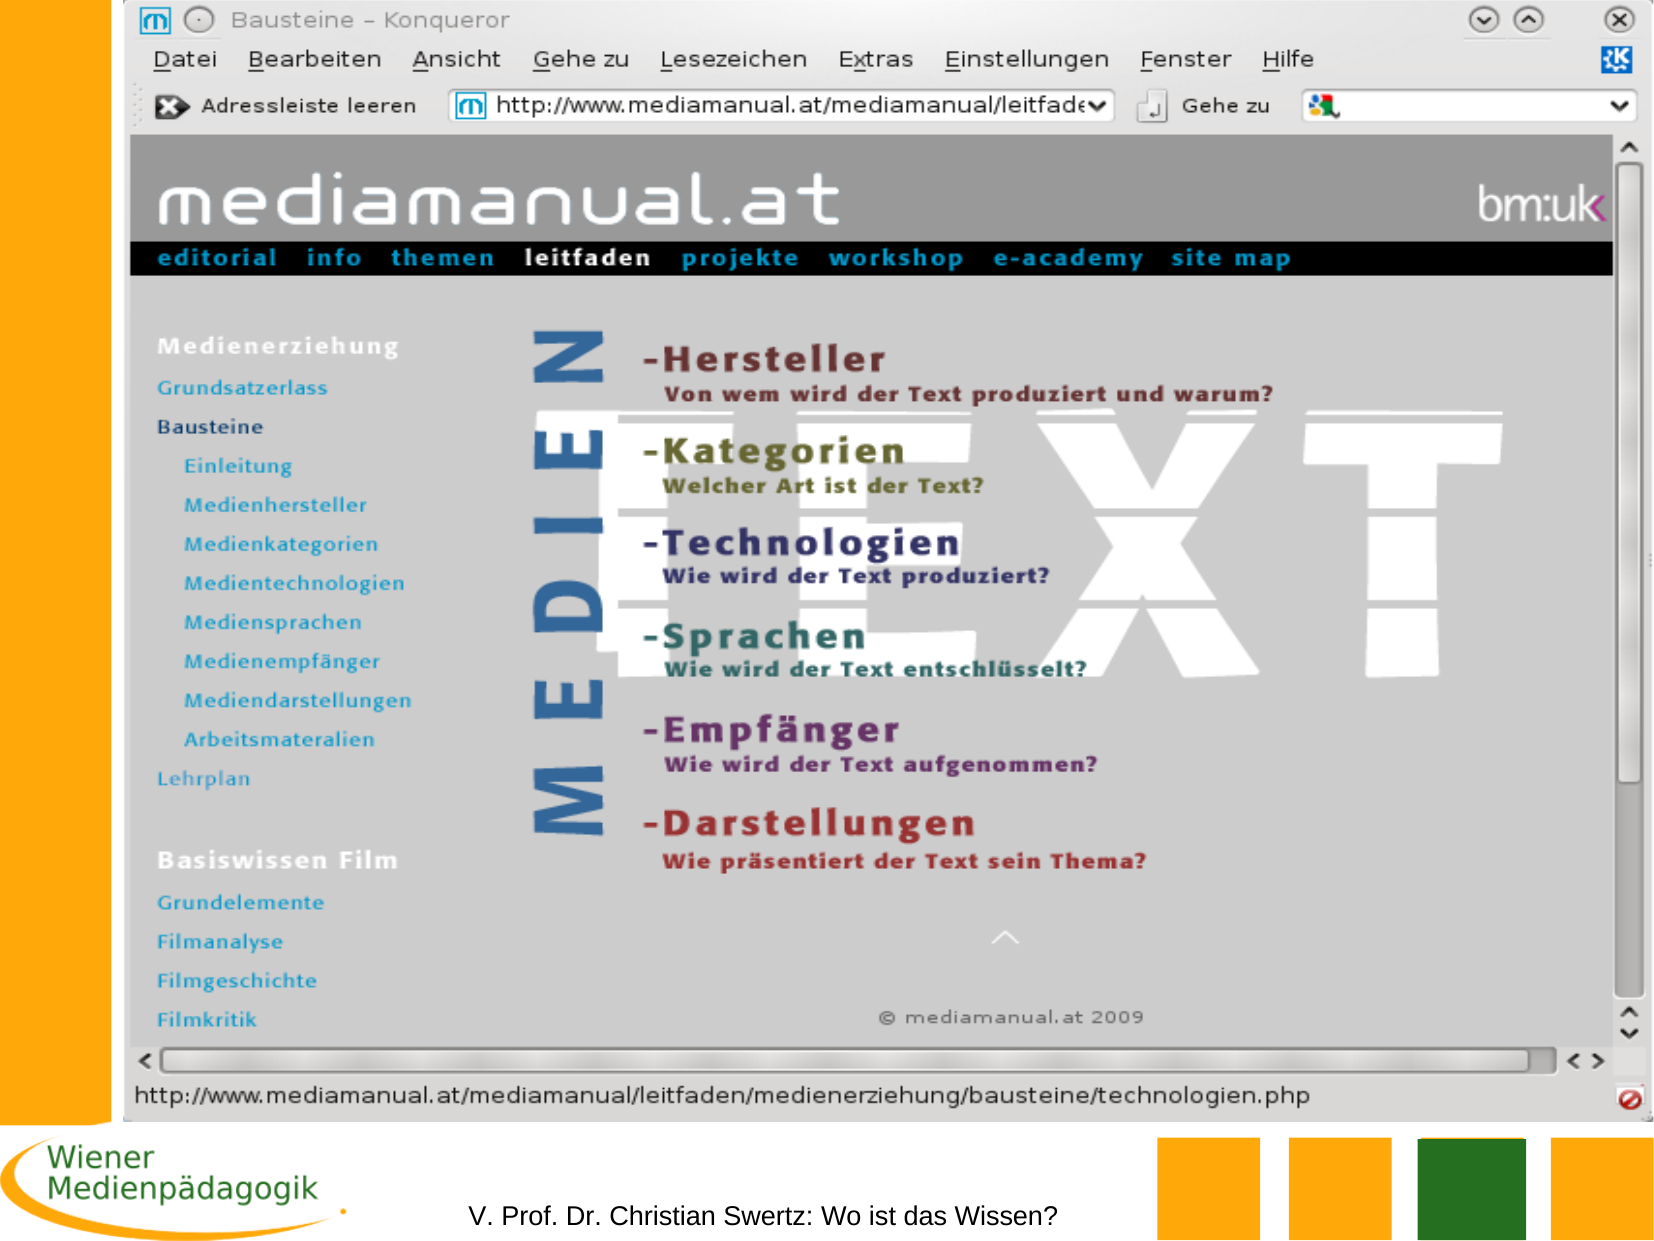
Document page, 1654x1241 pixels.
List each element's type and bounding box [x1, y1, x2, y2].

picture [0, 0, 1654, 1241]
text_box [1417, 1139, 1527, 1241]
